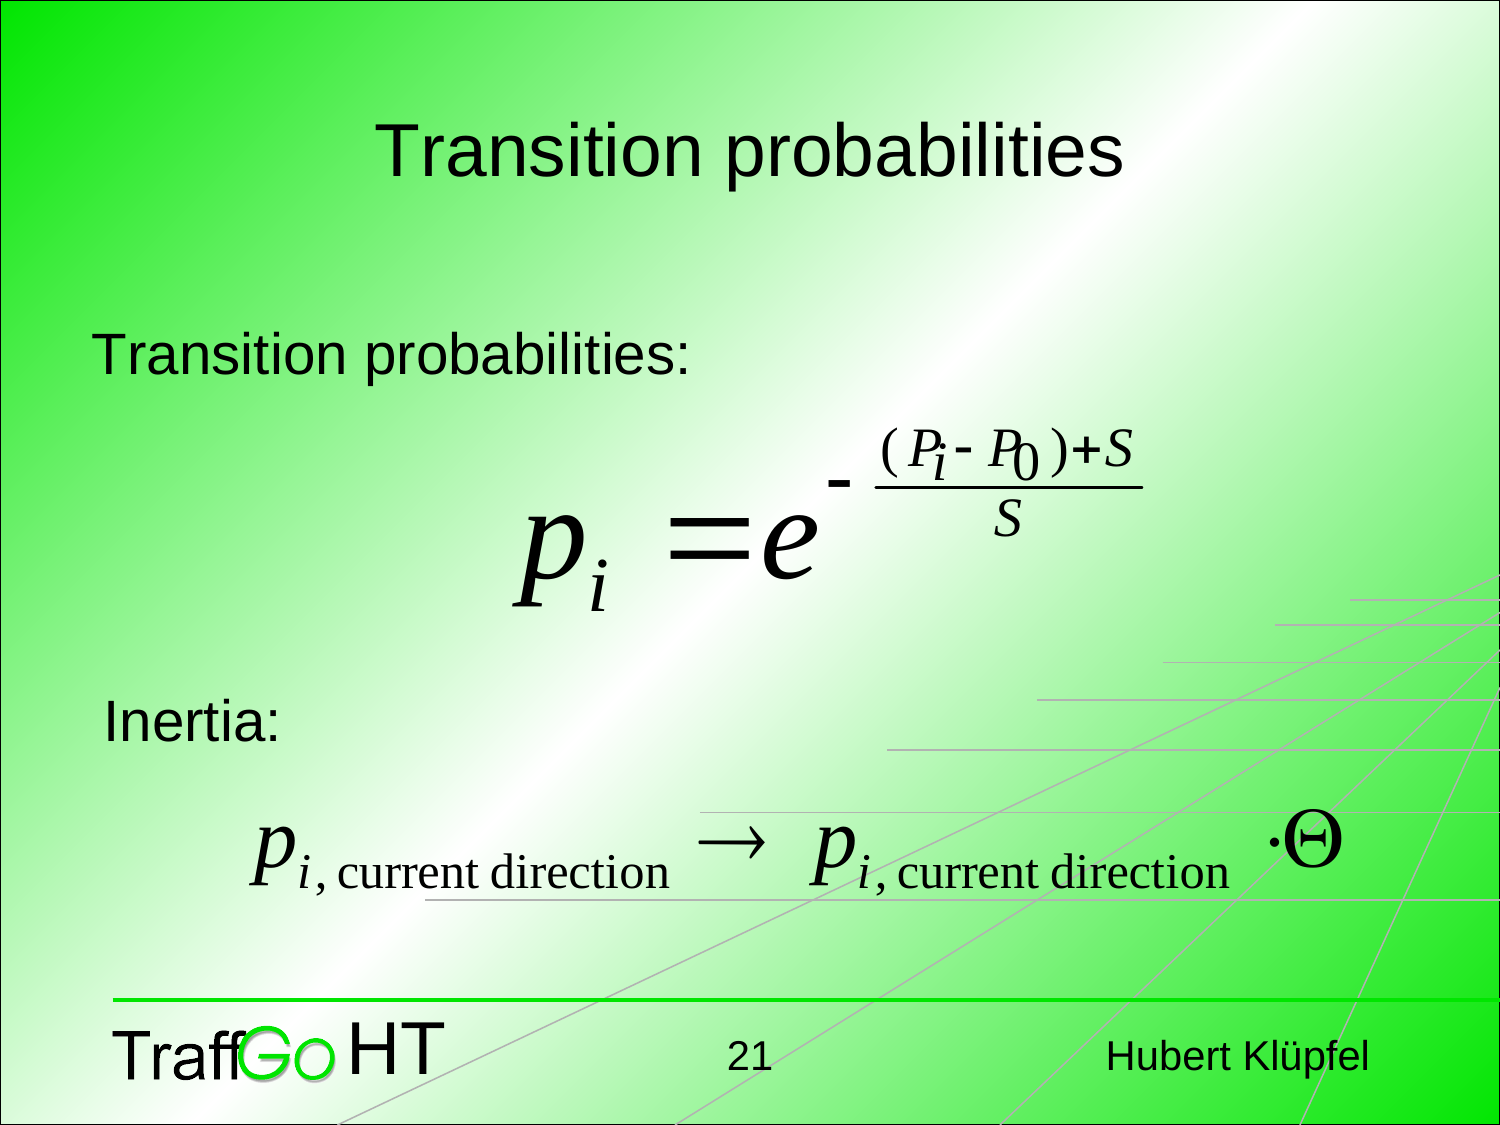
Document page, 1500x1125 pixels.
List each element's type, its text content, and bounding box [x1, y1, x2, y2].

text_box Inertia: [88, 680, 298, 762]
chart [230, 781, 1365, 917]
text_box Transition probabilities: [77, 314, 708, 395]
title Transition probabilities [112, 97, 1388, 203]
picture [112, 1024, 338, 1085]
chart [483, 400, 1171, 646]
